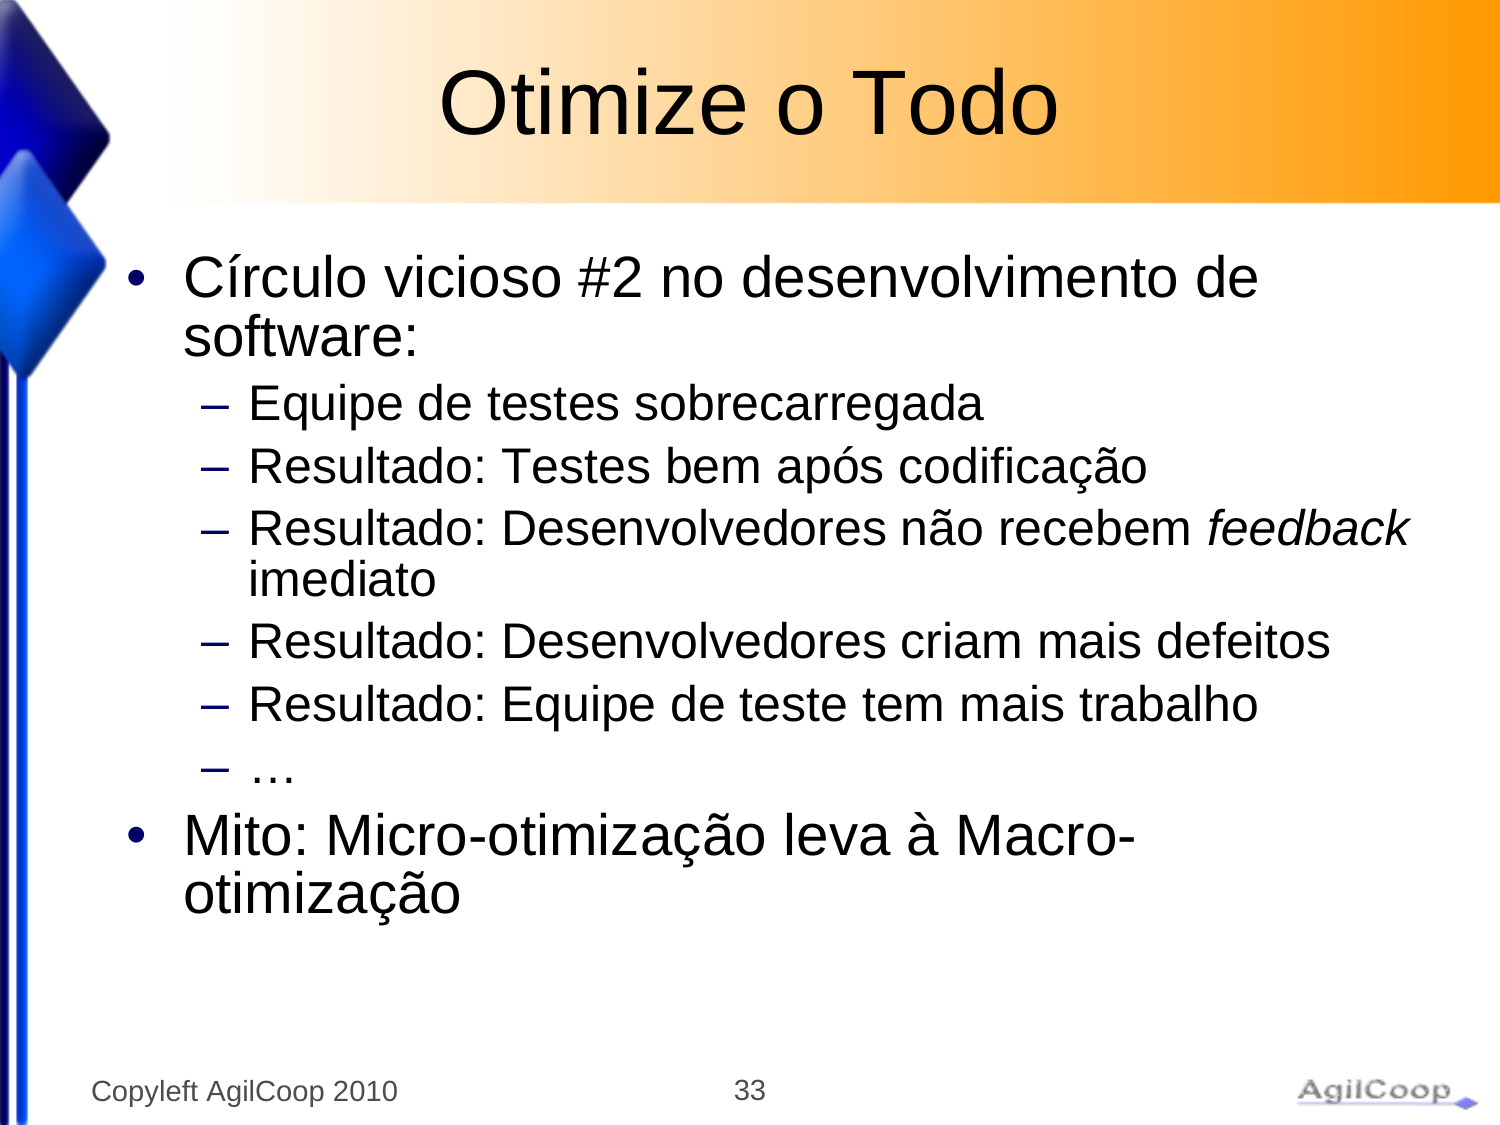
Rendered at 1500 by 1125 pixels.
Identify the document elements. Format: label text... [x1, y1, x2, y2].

list Círculo vicioso #2 no desenvolvimento de software: Equipe de testes sobrecarregada Resultado: Testes bem após codificação Resultado: Desenvolvedores não recebem feedback imediato Resultado: Desenvolvedores criam mais defeitos Resultado: Equipe de teste tem mais trabalho … Mito: Micro-otimização leva à Macro-otimização [112, 243, 1425, 1006]
picture [0, 0, 1500, 1125]
title Otimize o Todo [75, 8, 1426, 197]
